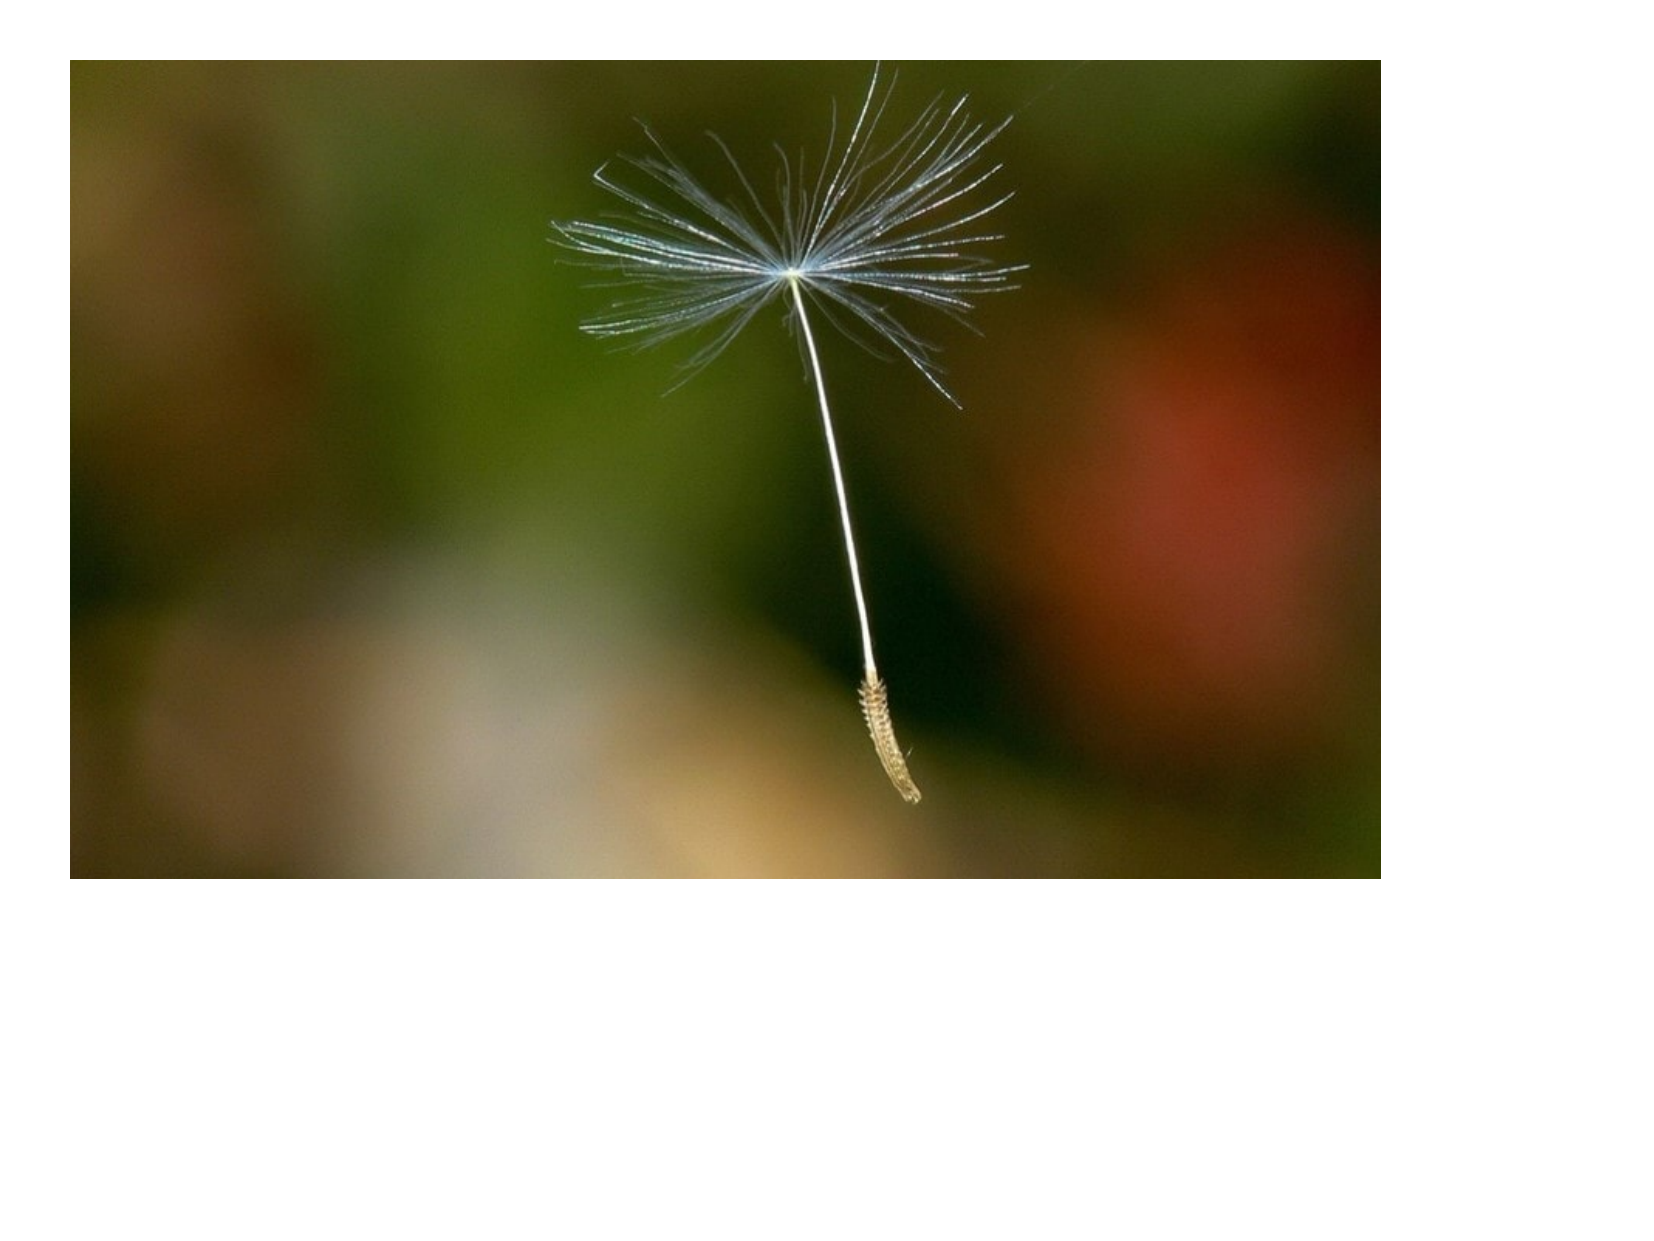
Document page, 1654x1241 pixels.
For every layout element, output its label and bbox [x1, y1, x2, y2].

picture [70, 60, 1381, 879]
